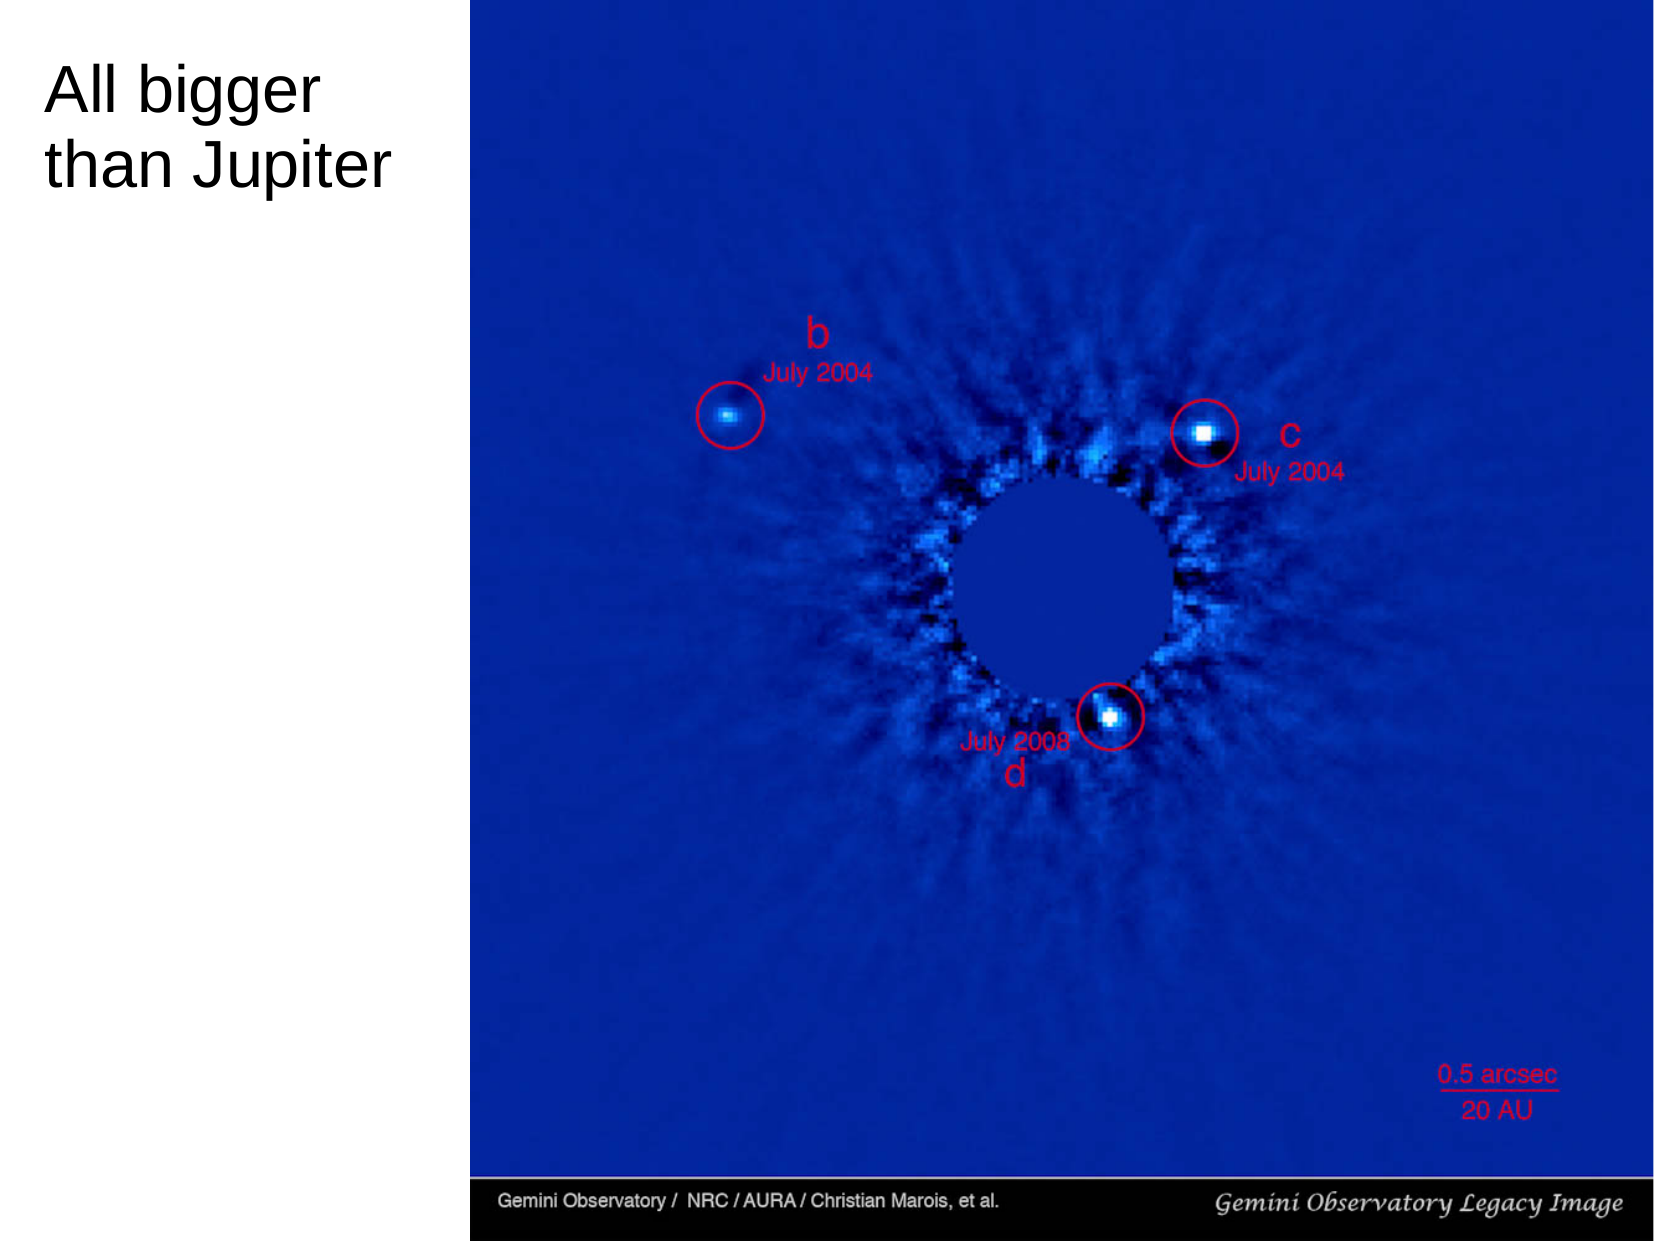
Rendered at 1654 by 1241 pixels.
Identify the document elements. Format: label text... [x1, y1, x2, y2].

text_box All bigger than Jupiter [30, 45, 471, 210]
picture [470, 0, 1654, 1241]
